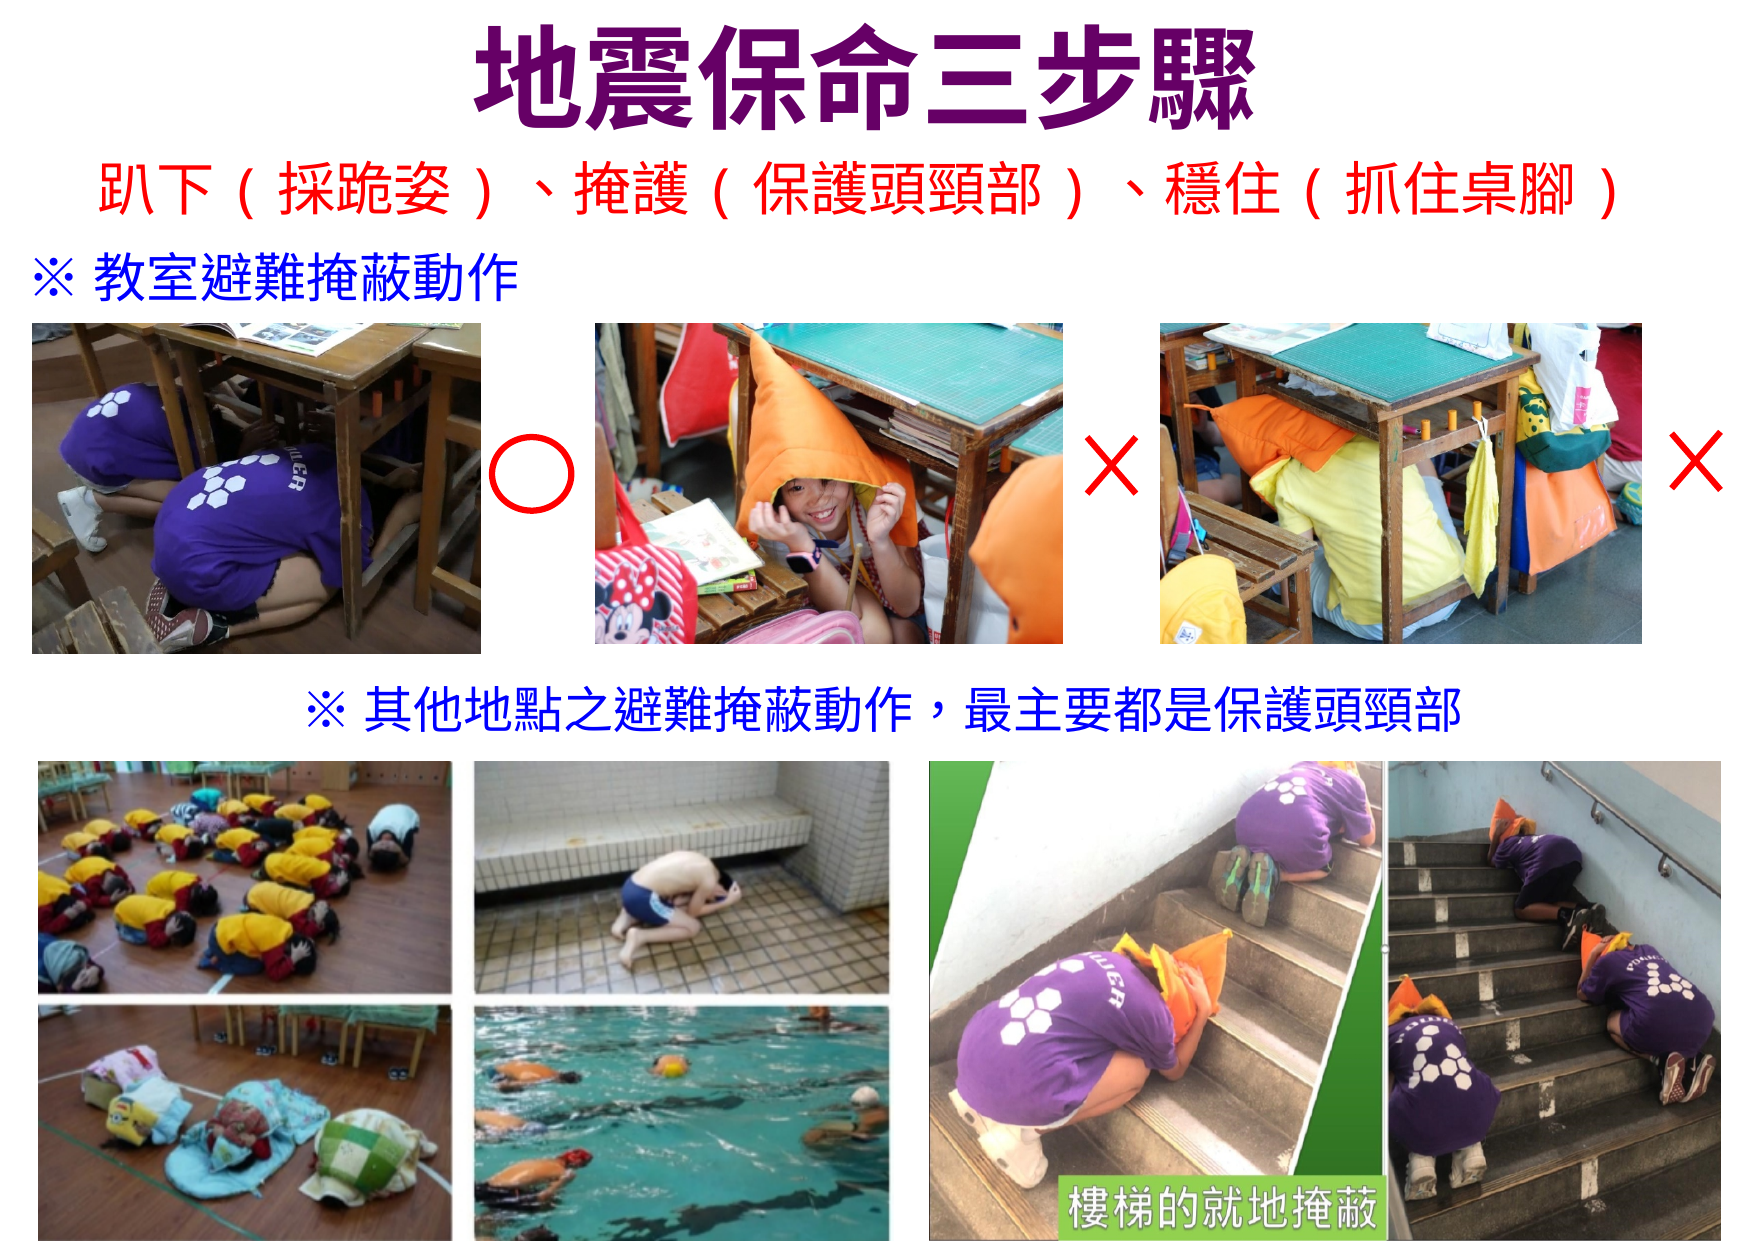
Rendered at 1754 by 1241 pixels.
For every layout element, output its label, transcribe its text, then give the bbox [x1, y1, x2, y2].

picture [38, 761, 894, 1241]
picture [929, 761, 1721, 1241]
title 地震保命三步驟 [108, 13, 1622, 152]
text_box ※其他地點之避難掩蔽動作，最主要都是保護頭頸部 [286, 671, 1534, 754]
text_box [492, 437, 572, 511]
picture [595, 323, 1063, 644]
picture [1160, 323, 1642, 644]
list 趴下(採跪姿)、掩護(保護頭頸部)、穩住(抓住桌腳) [38, 152, 1686, 235]
picture [32, 323, 481, 654]
text_box ※教室避難掩蔽動作 [12, 236, 542, 319]
